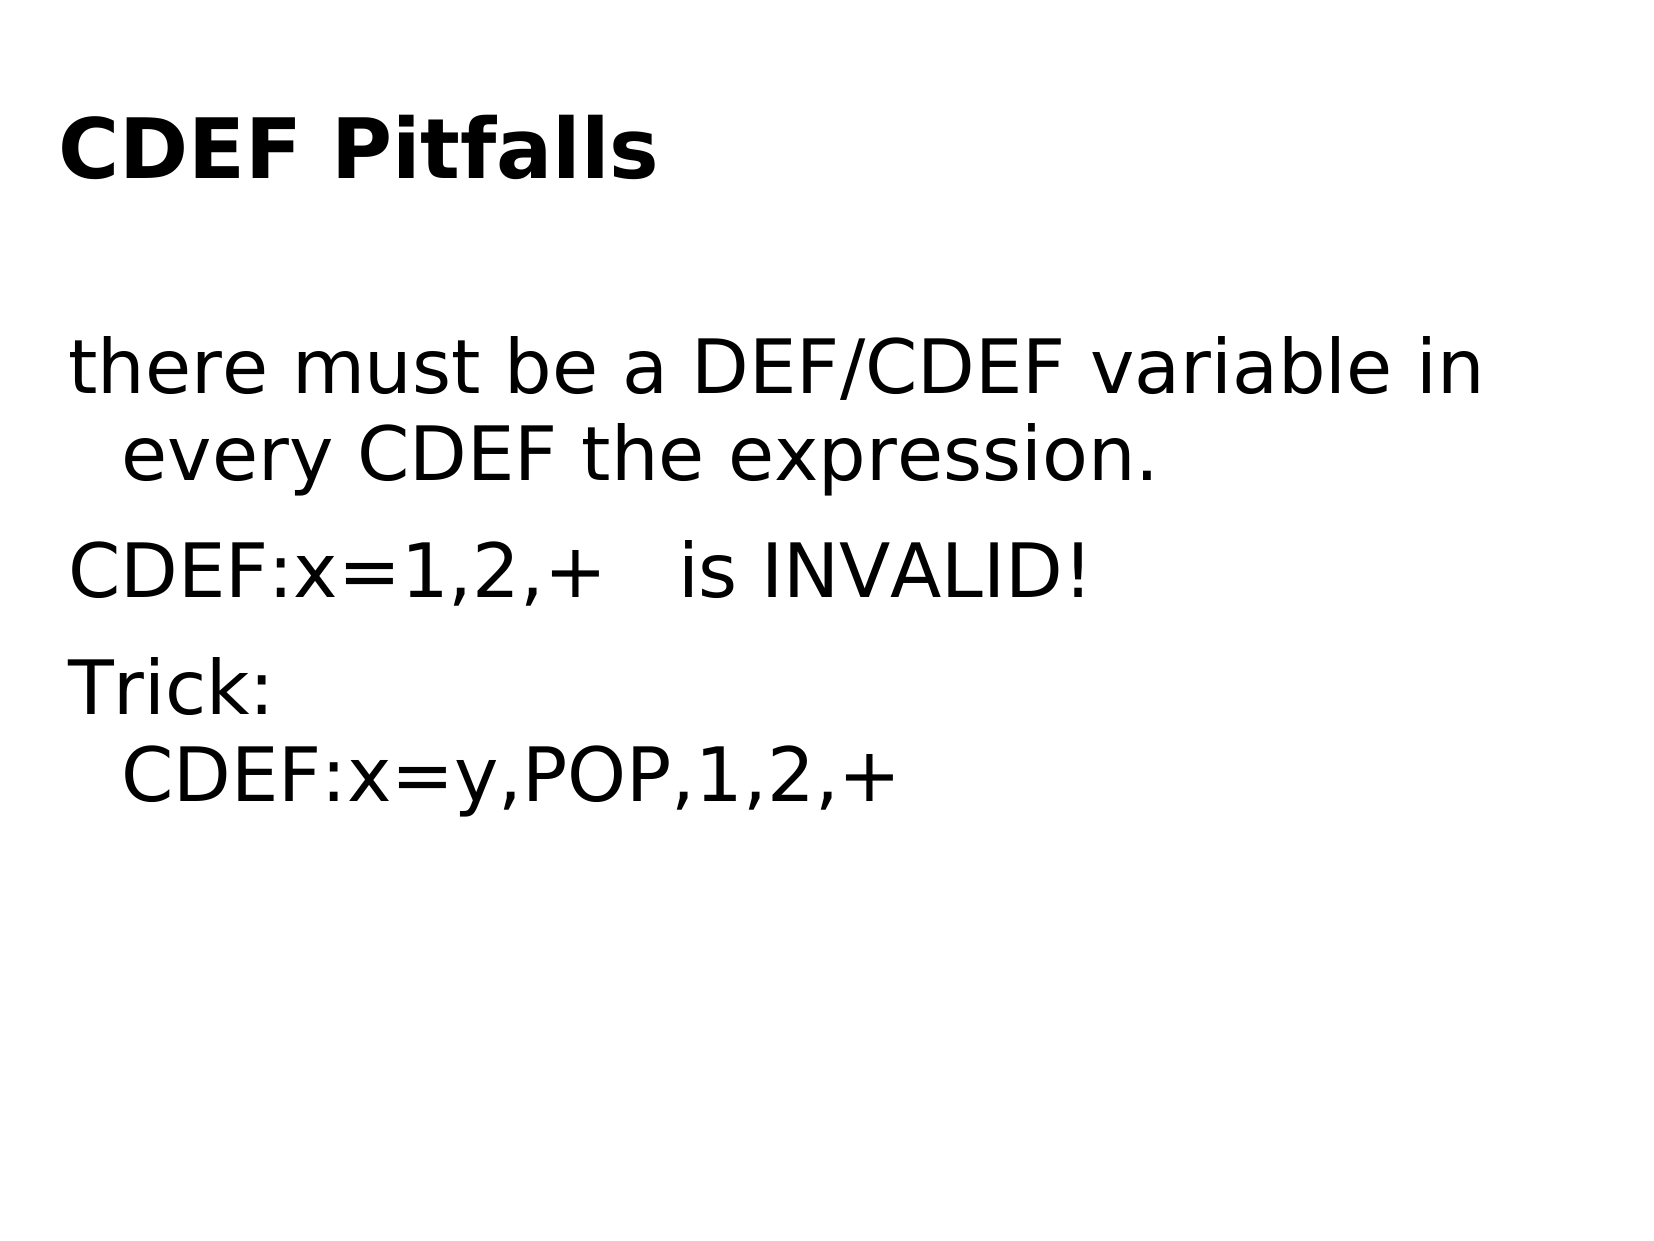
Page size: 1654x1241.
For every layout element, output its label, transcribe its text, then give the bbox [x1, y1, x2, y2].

list there must be a DEF/CDEF variable in every CDEF the expression. CDEF:x=1,2,+ is INVALID! Trick: CDEF:x=y,POP,1,2,+ [50, 323, 1571, 1093]
title CDEF Pitfalls [59, 75, 1607, 225]
